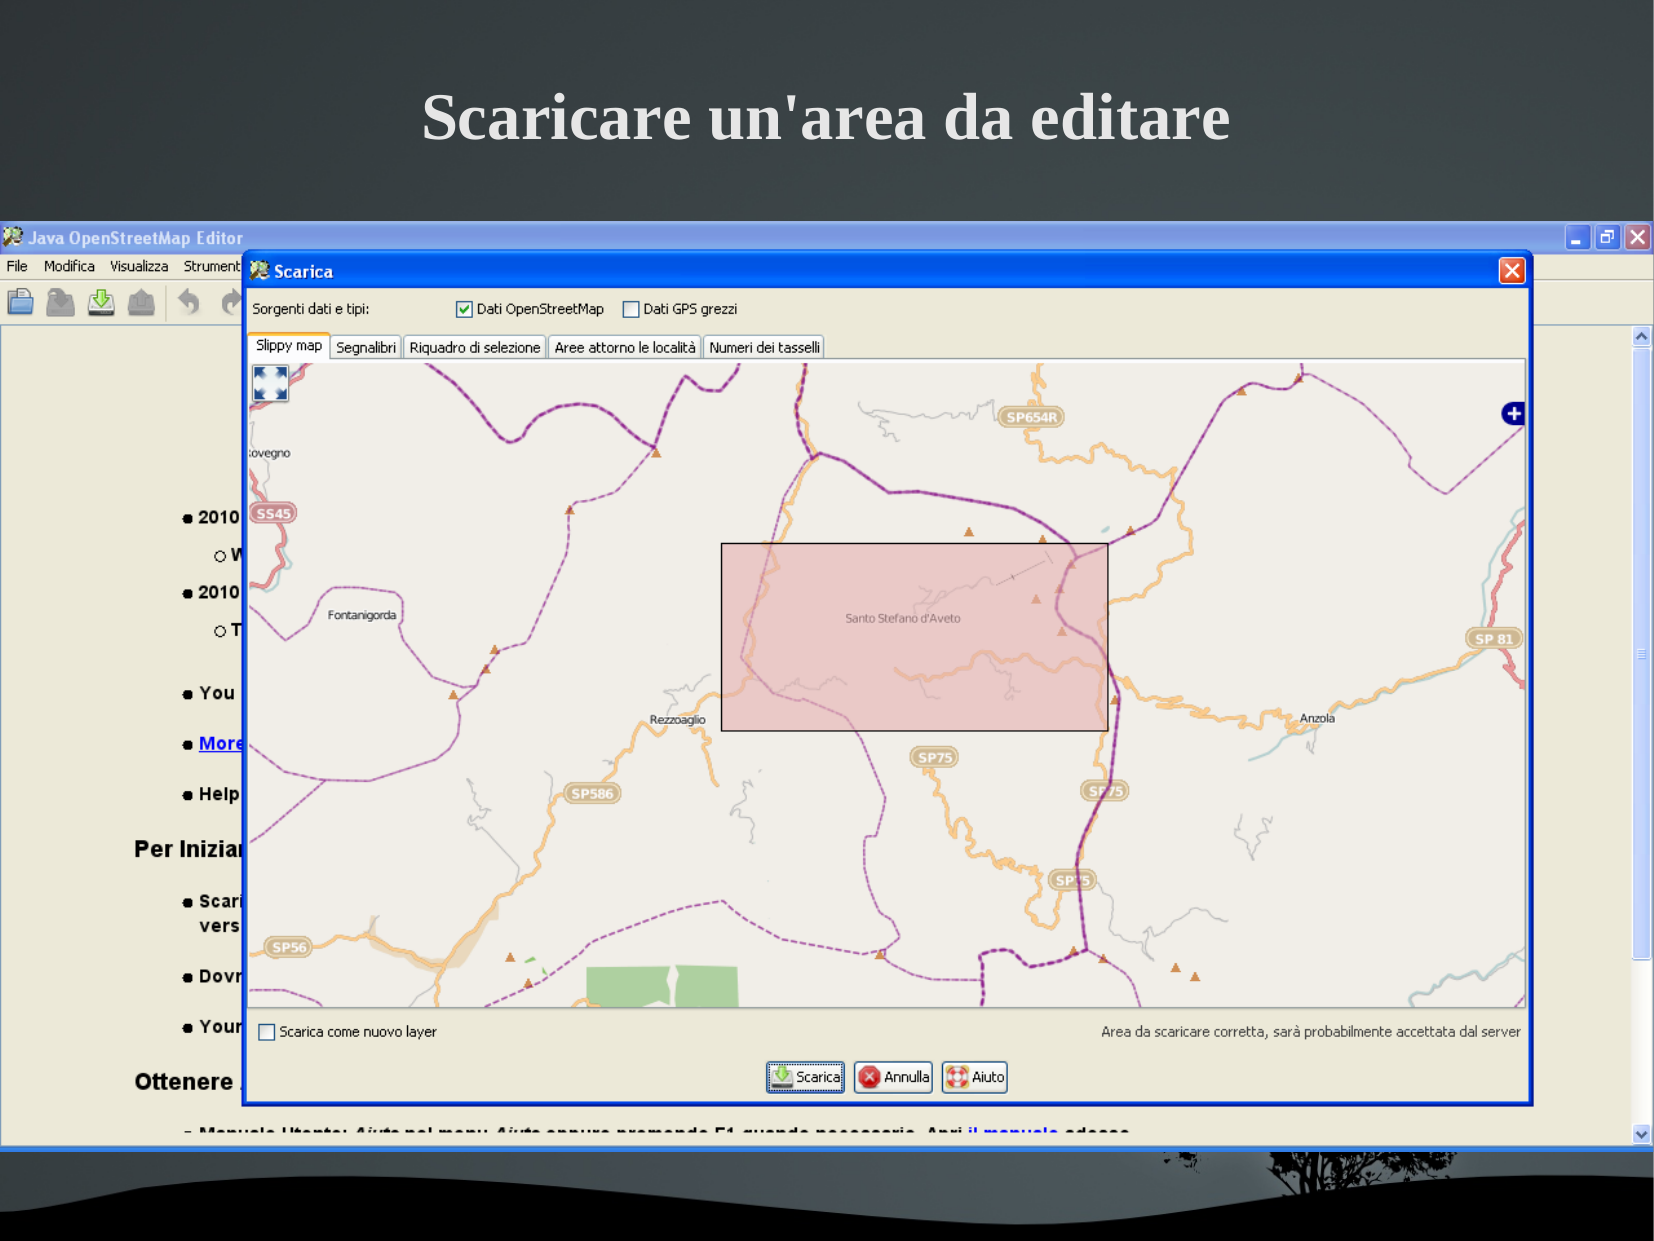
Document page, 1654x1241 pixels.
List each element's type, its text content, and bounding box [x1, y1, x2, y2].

picture [0, 0, 1654, 1241]
title Scaricare un'area da editare [82, 56, 1571, 178]
